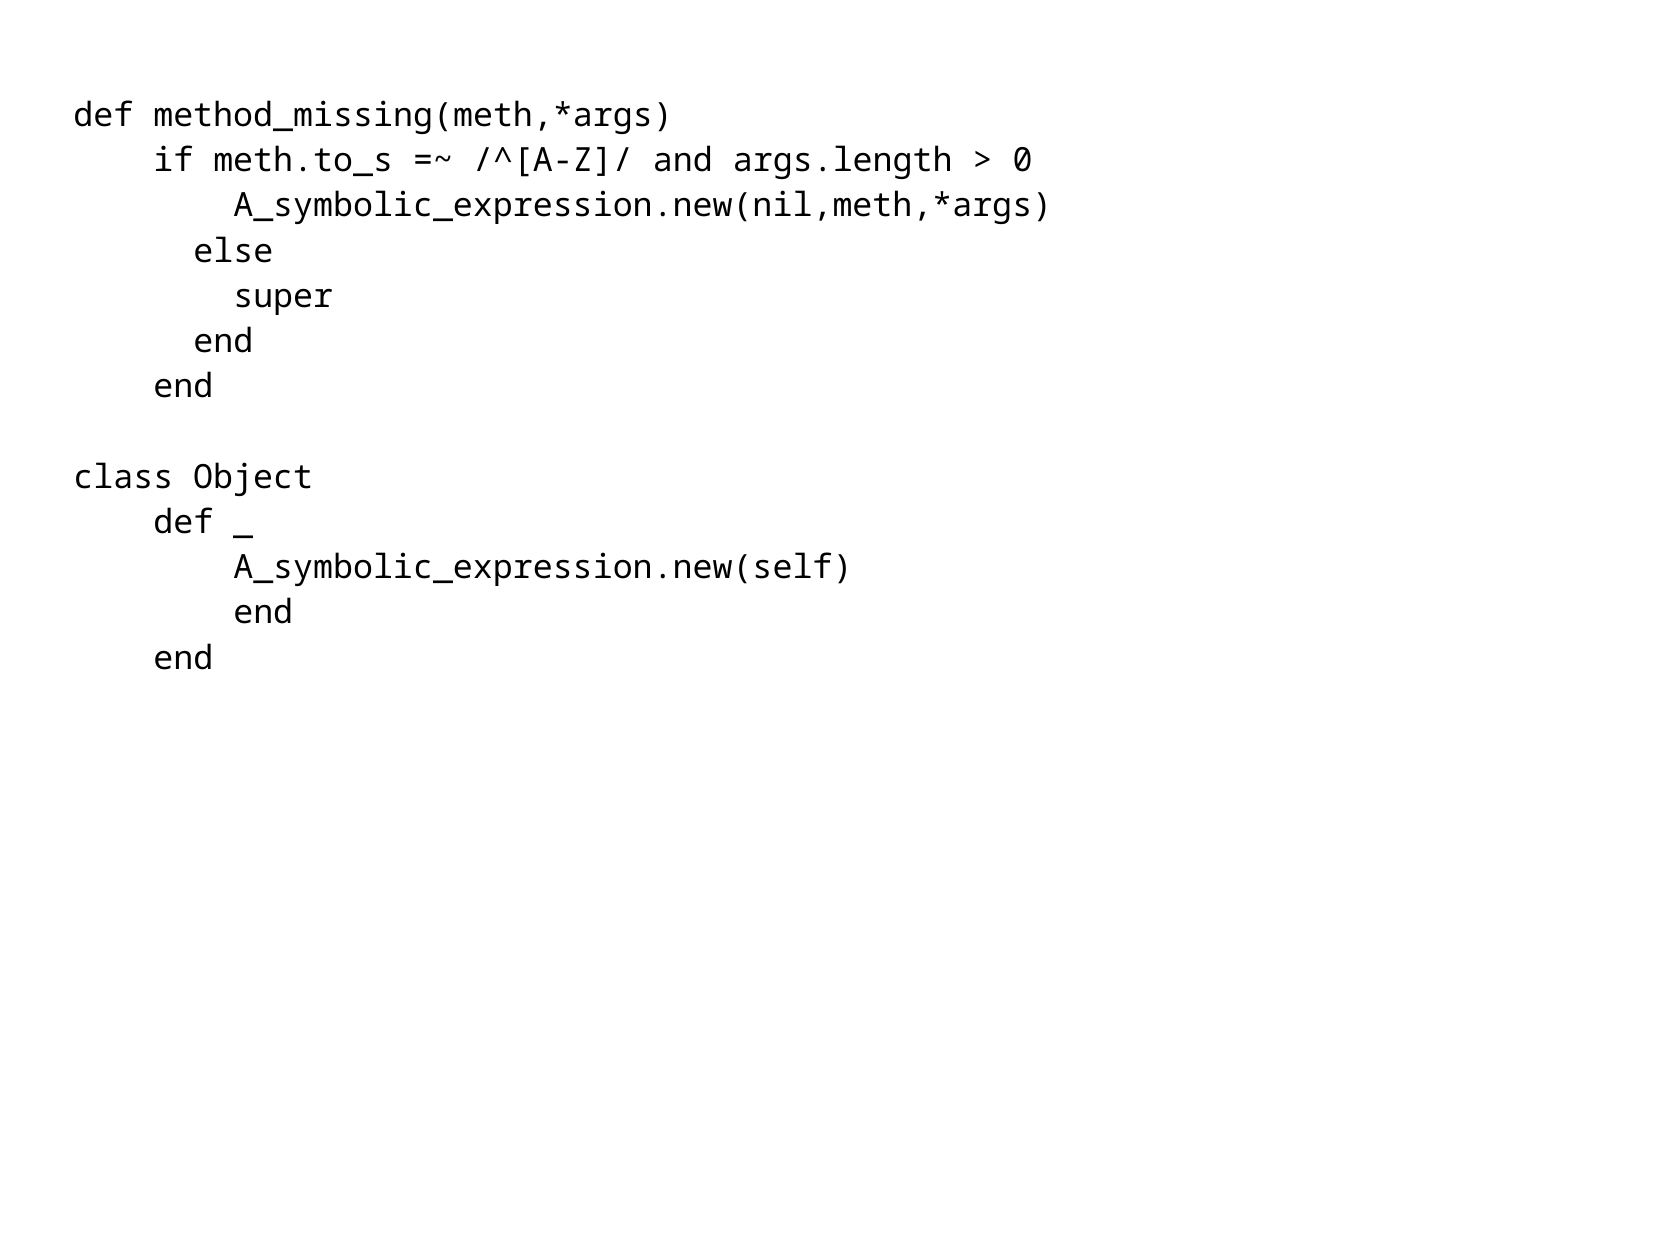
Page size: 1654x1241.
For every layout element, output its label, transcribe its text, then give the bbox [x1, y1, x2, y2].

text_box def method_missing(meth,*args) if meth.to_s =~ /^[A-Z]/ and args.length > 0 A_symbolic_expression.new(nil,meth,*args) else super end end class Object def _ A_symbolic_expression.new(self) end end [58, 83, 1388, 767]
